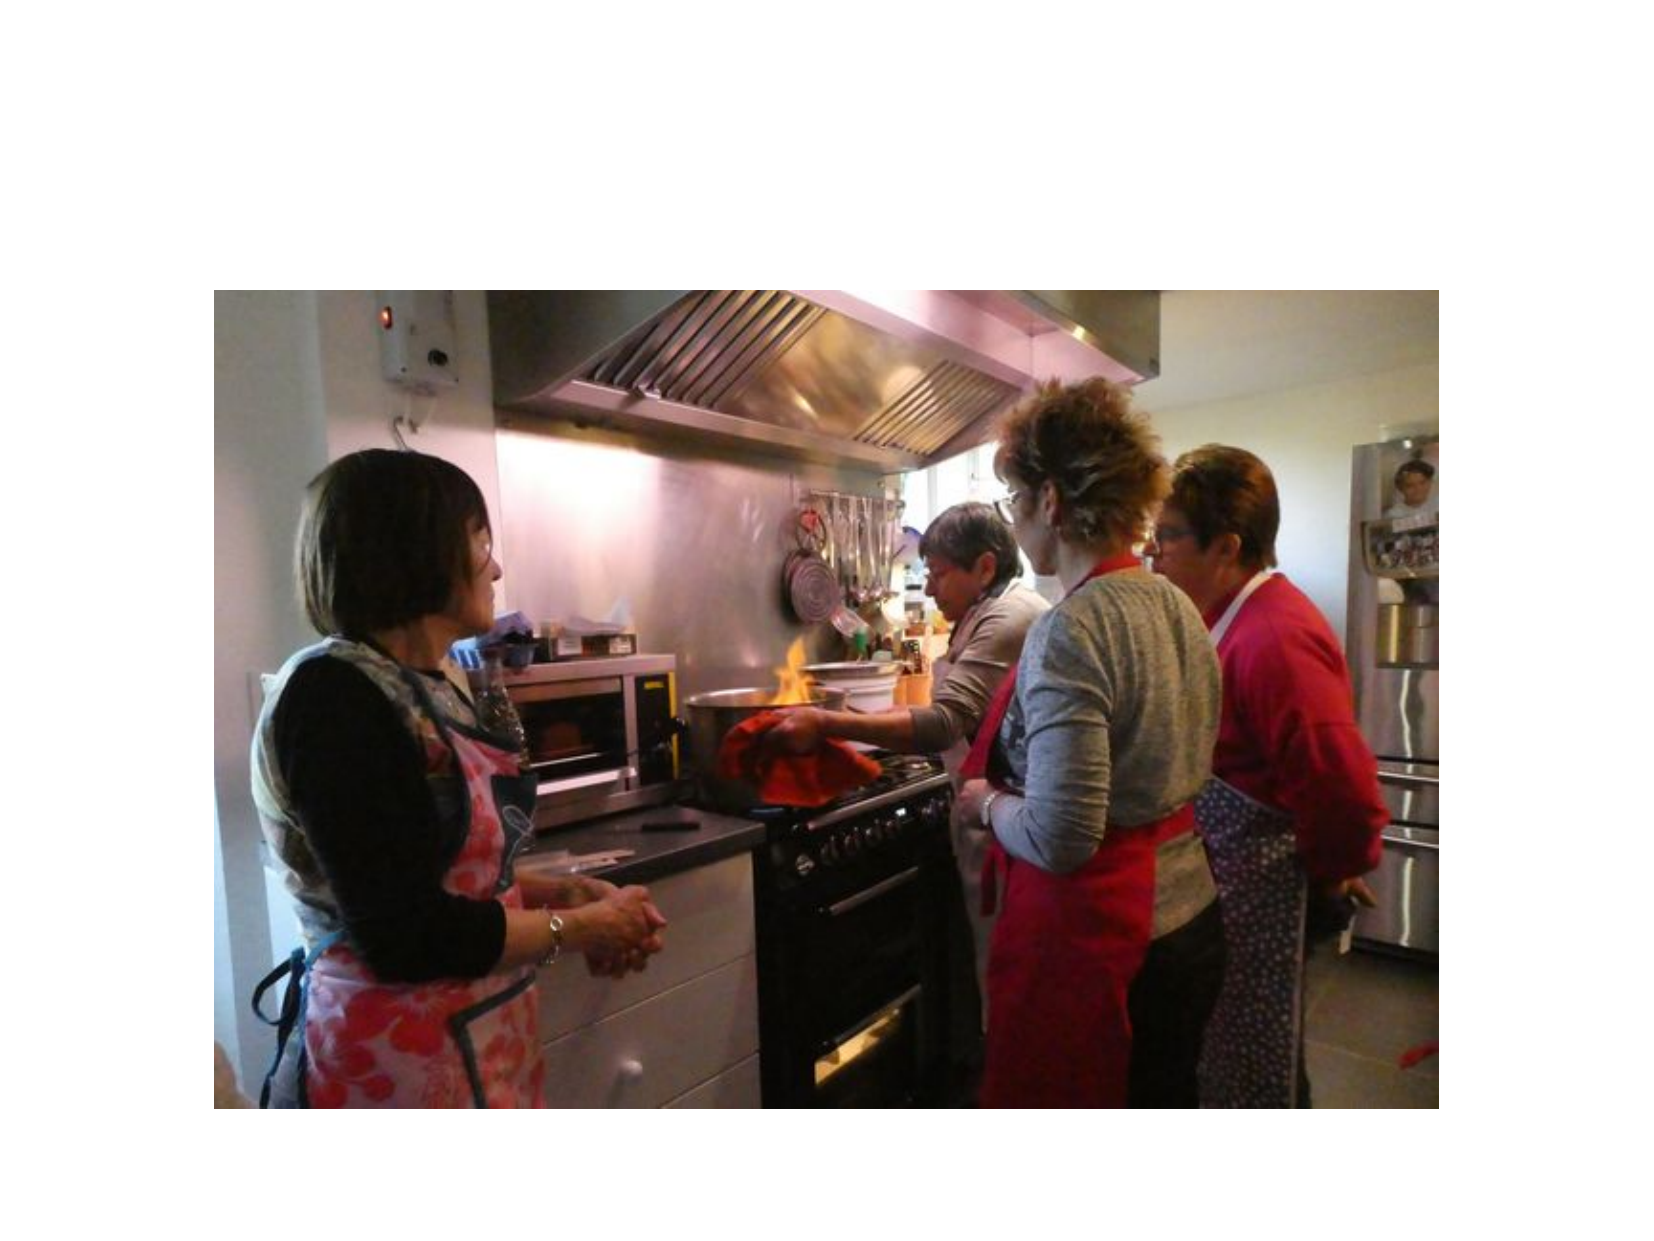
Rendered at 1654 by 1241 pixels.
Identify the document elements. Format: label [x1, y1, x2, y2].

picture [214, 290, 1439, 1109]
